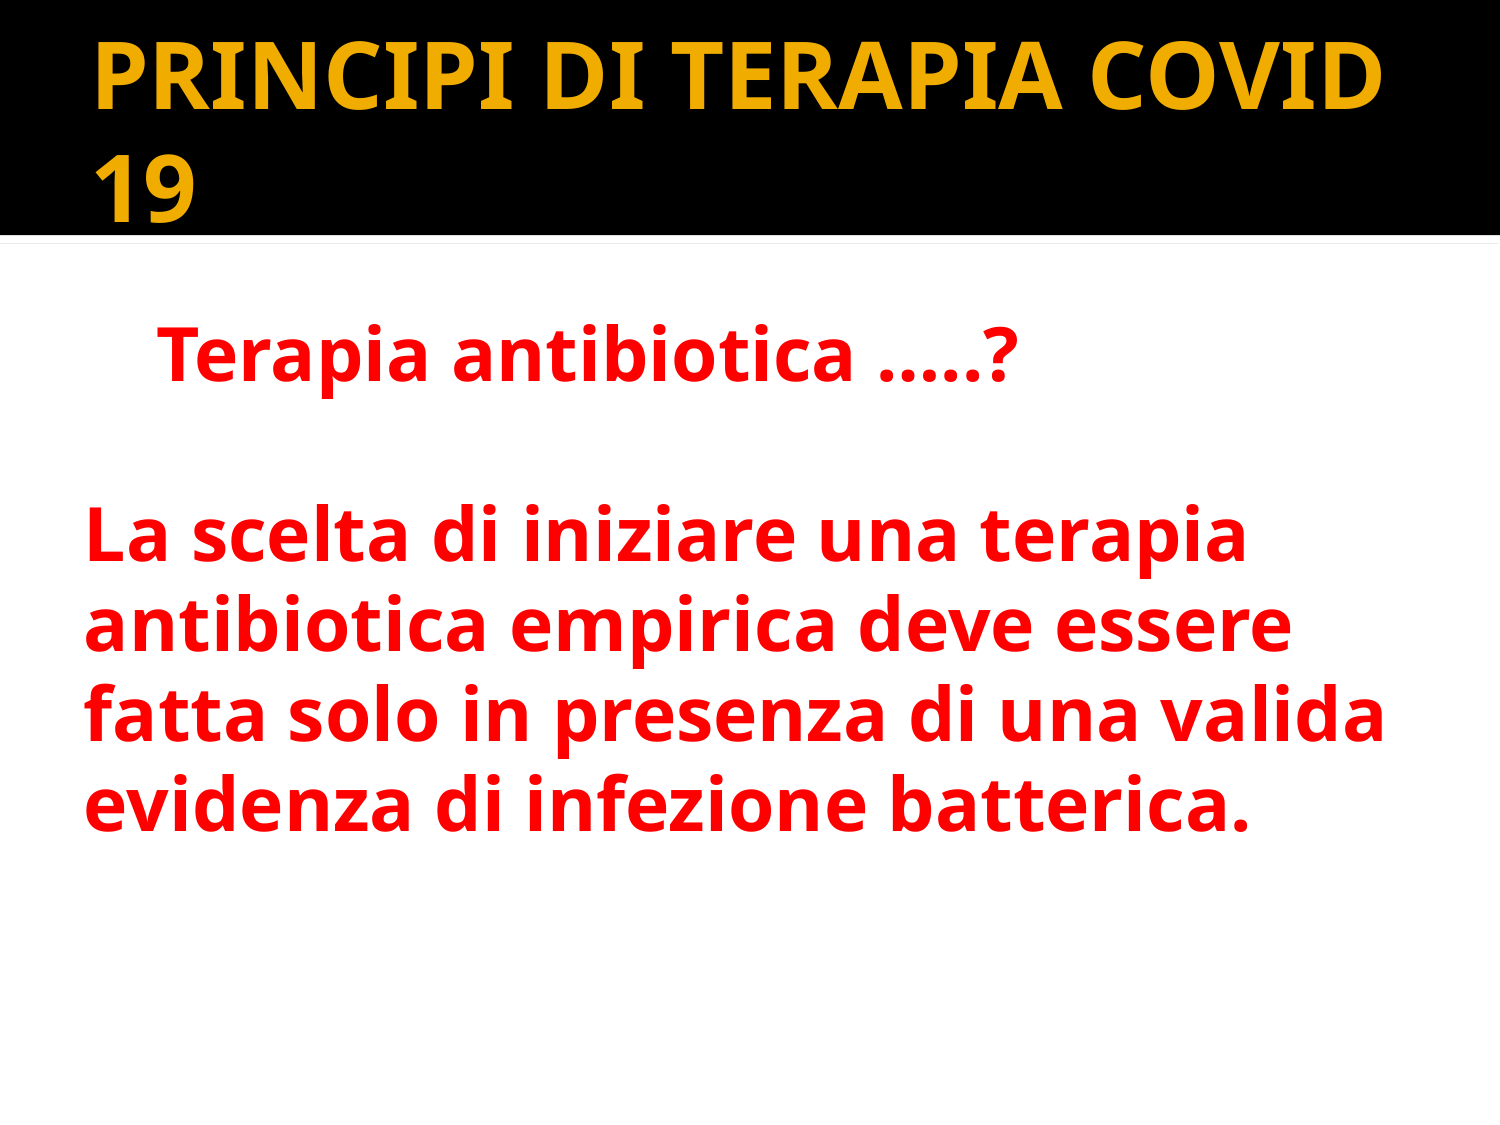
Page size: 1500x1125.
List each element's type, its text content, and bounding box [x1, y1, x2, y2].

list Terapia antibiotica …..? La scelta di iniziare una terapia antibiotica empirica deve essere fatta solo in presenza di una valida evidenza di infezione batterica. [75, 291, 1425, 1050]
title PRINCIPI DI TERAPIA COVID 19 [75, 25, 1425, 231]
